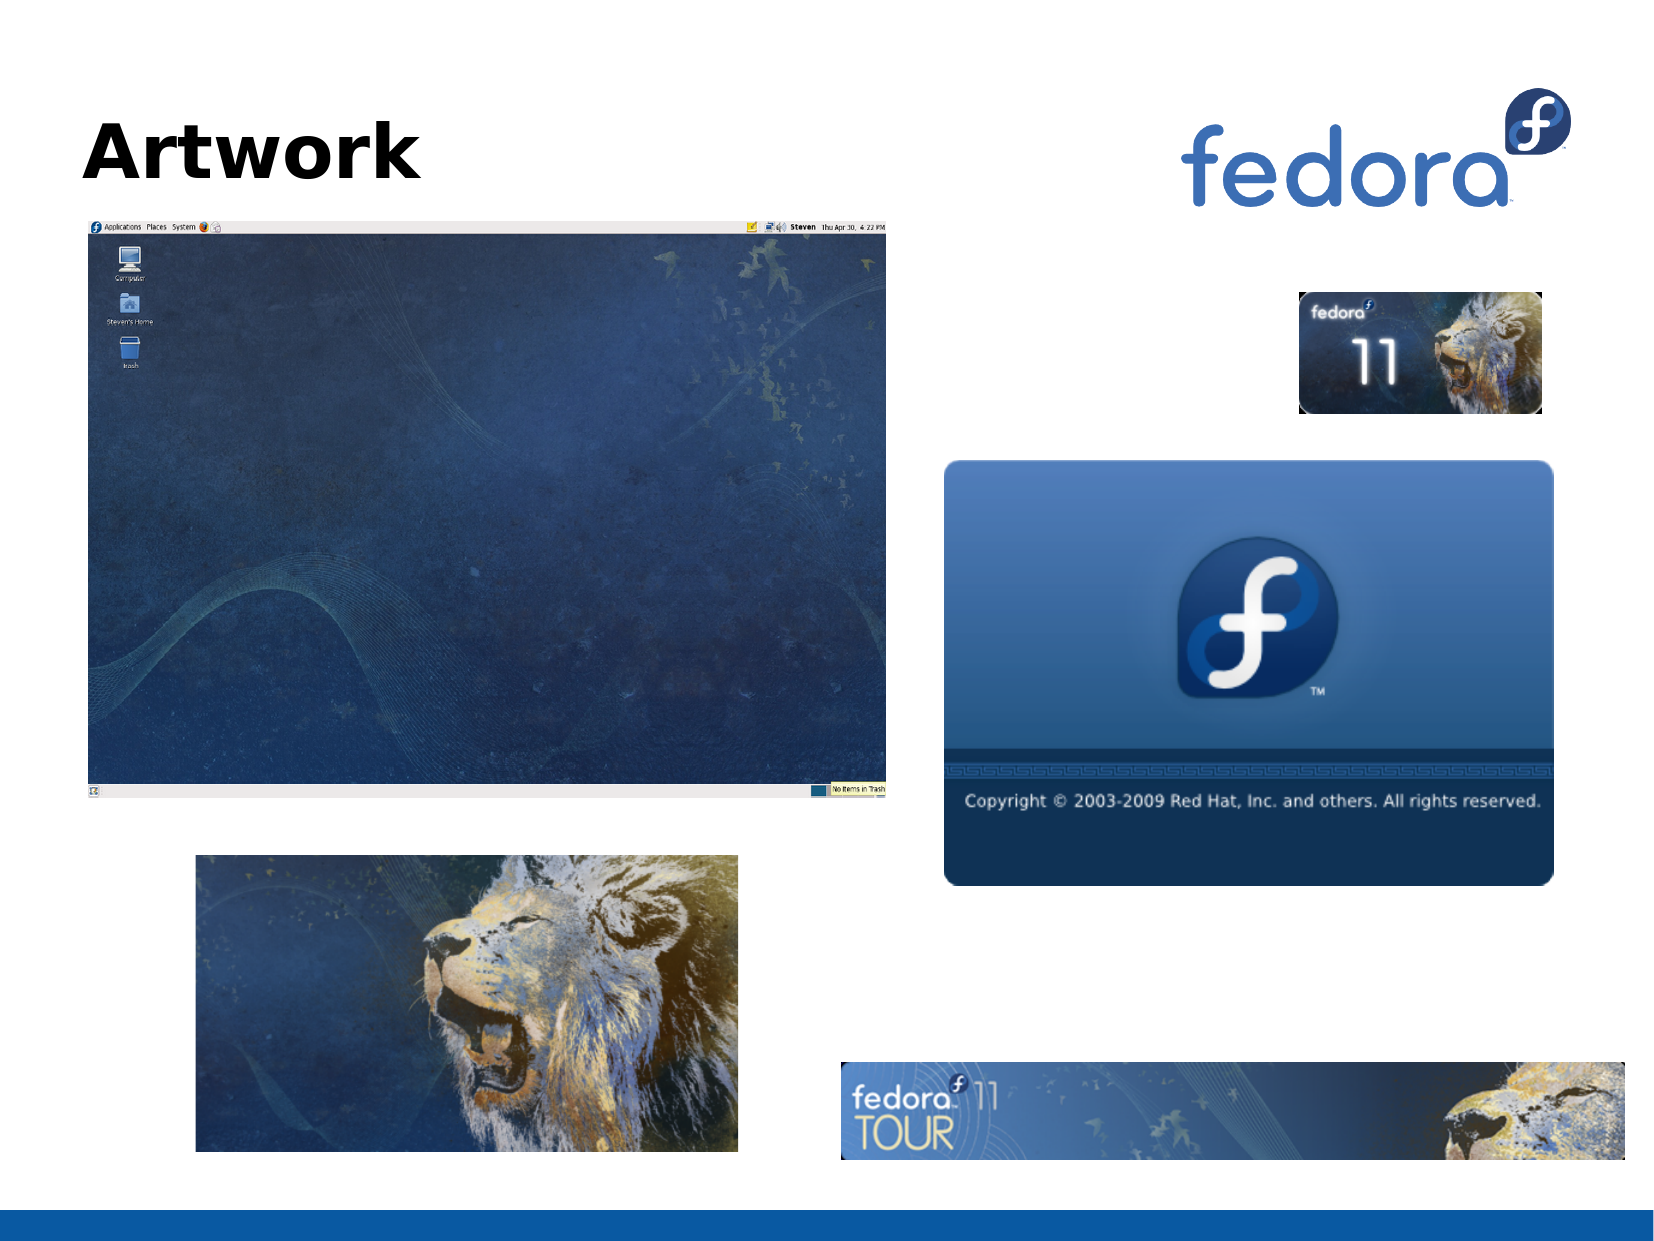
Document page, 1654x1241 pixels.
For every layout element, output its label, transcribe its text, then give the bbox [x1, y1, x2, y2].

picture [88, 221, 886, 798]
picture [944, 460, 1554, 886]
picture [841, 1062, 1625, 1160]
title Artwork [82, 49, 1182, 257]
picture [0, 1210, 1654, 1241]
picture [195, 855, 739, 1152]
picture [1299, 292, 1542, 414]
picture [1182, 88, 1571, 207]
